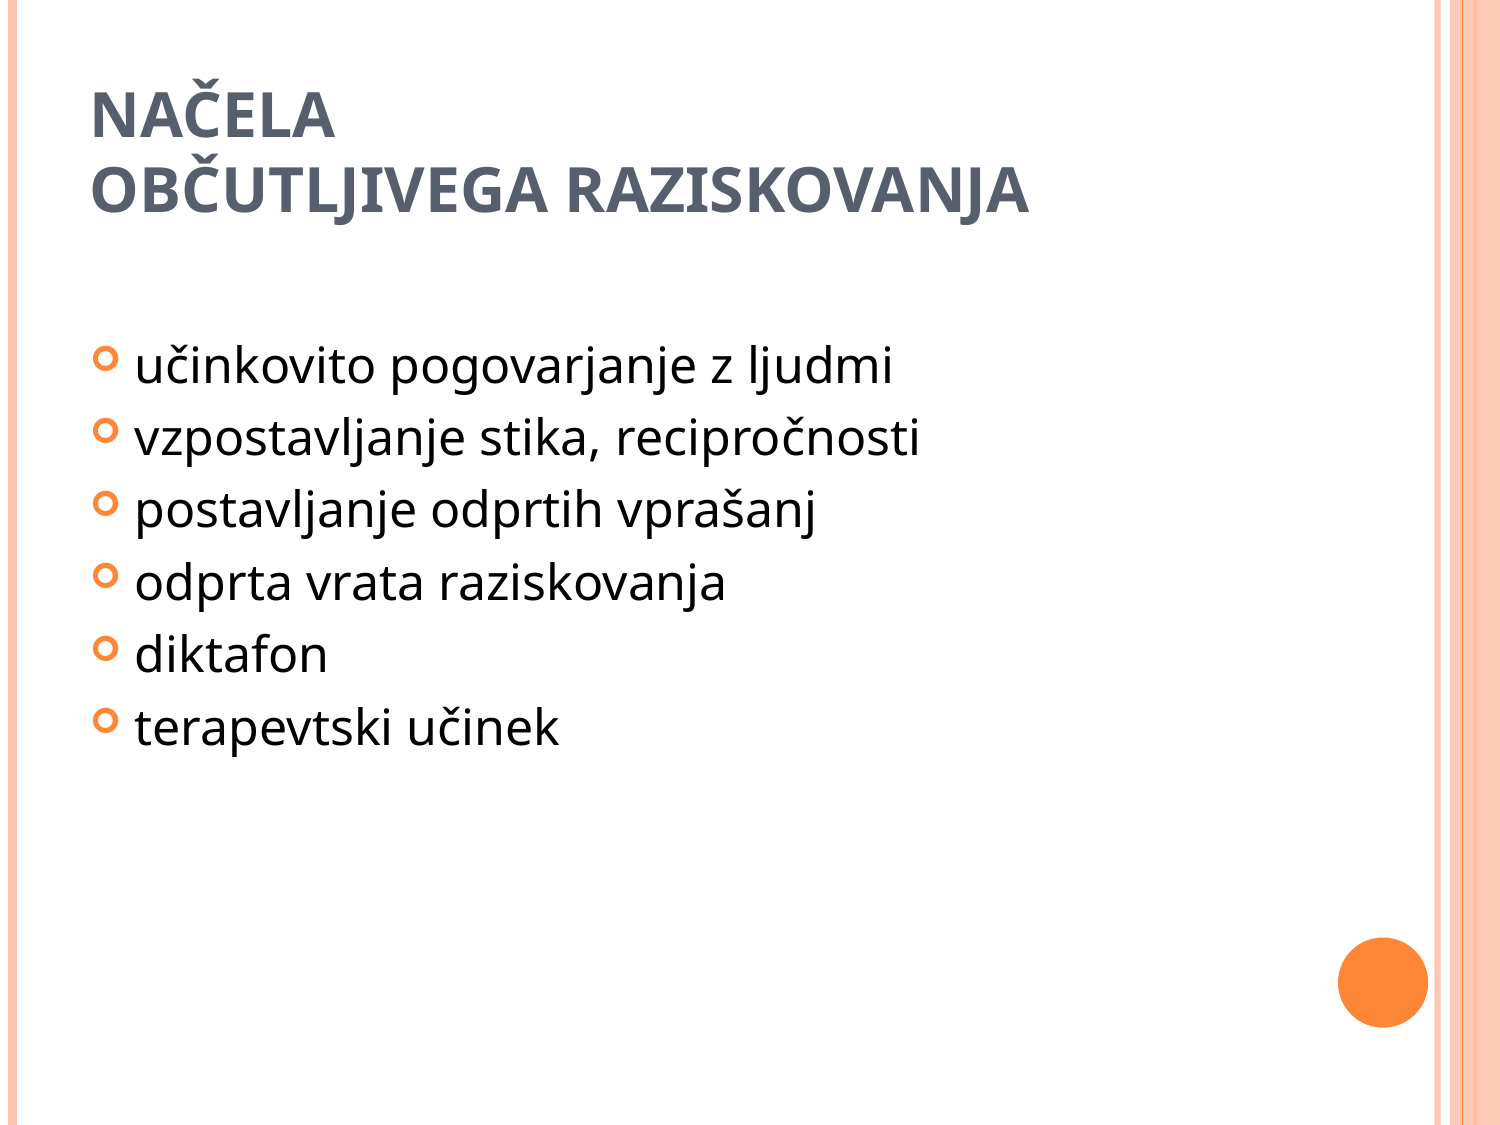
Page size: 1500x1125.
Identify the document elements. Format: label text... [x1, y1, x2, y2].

title NAČELA OBČUTLJIVEGA RAZISKOVANJA [74, 44, 1300, 233]
list učinkovito pogovarjanje z ljudmi vzpostavljanje stika, recipročnosti postavljanje odprtih vprašanj odprta vrata raziskovanja diktafon terapevtski učinek [74, 325, 1300, 1125]
